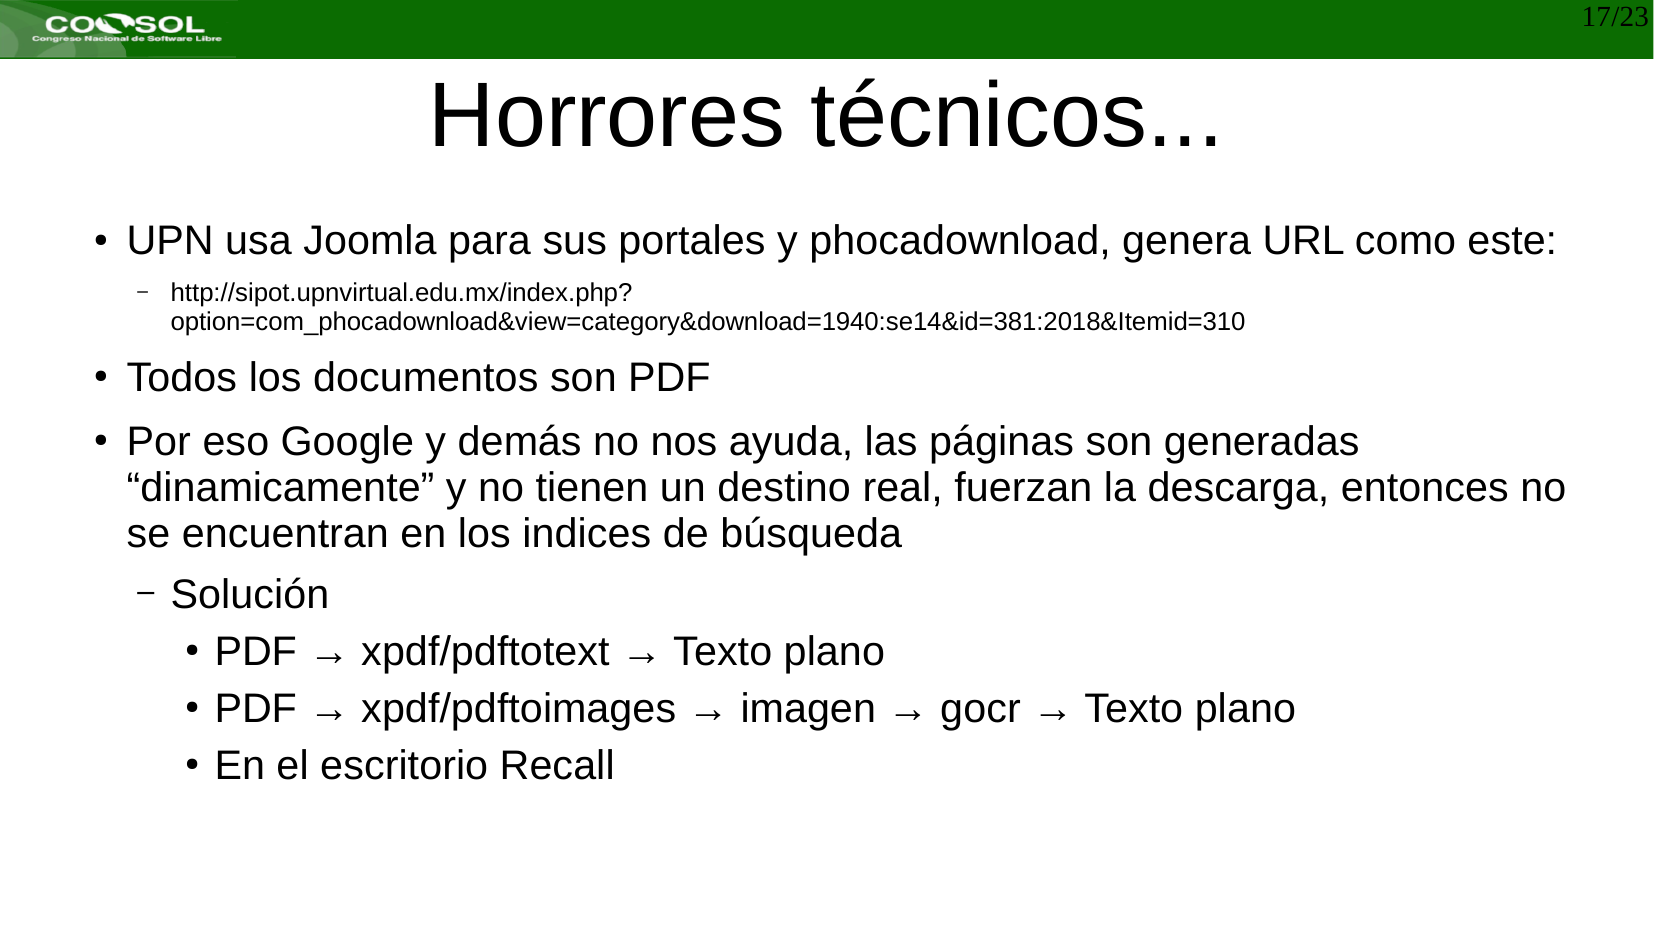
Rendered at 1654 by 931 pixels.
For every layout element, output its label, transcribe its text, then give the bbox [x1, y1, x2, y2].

title Horrores técnicos... [82, 37, 1571, 193]
list UPN usa Joomla para sus portales y phocadownload, genera URL como este: http://sipot.upnvirtual.edu.mx/index.php?option=com_phocadownload&view=category&download=1940:se14&id=381:2018&Itemid=310 Todos los documentos son PDF Por eso Google y demás no nos ayuda, las páginas son generadas “dinamicamente” y no tienen un destino real, fuerzan la descarga, entonces no se encuentran en los indices de búsqueda Solución PDF → xpdf/pdftotext → Texto plano PDF → xpdf/pdftoimages → imagen → gocr → Texto plano En el escritorio Recall [82, 217, 1571, 827]
picture [0, 0, 1654, 59]
